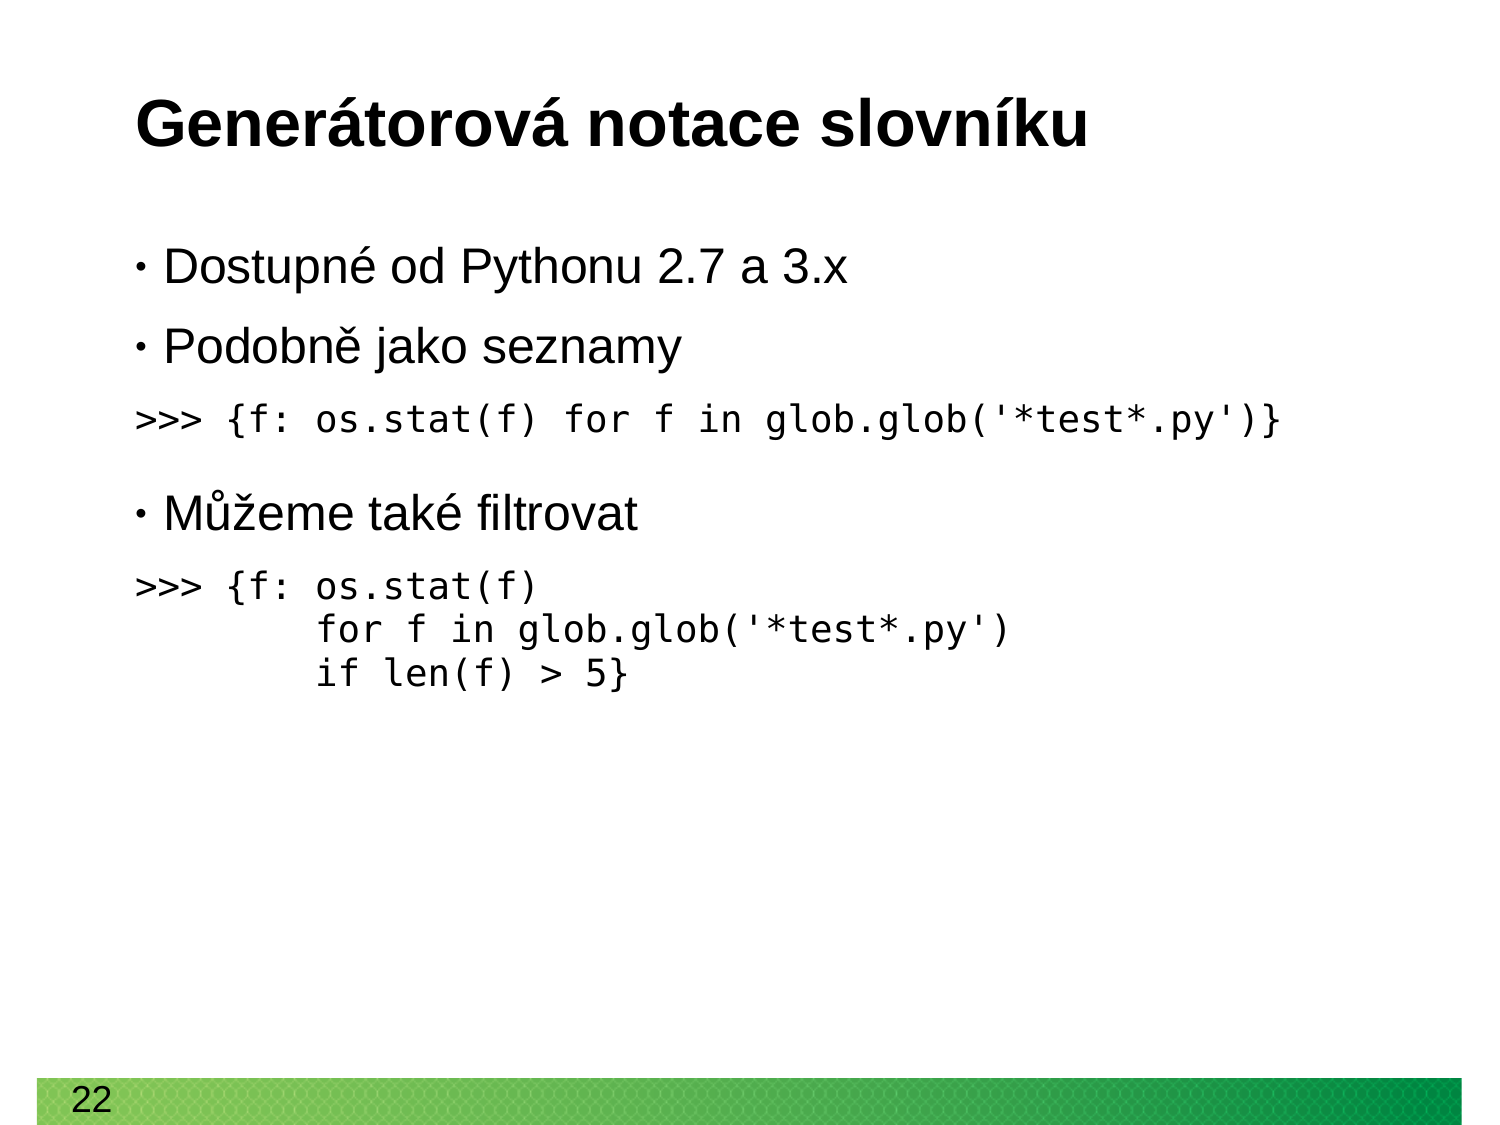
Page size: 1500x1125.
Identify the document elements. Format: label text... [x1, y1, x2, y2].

title Generátorová notace slovníku [135, 41, 1372, 204]
list Dostupné od Pythonu 2.7 a 3.x Podobně jako seznamy >>> {f: os.stat(f) for f in glob.glob('*test*.py')} Můžeme také filtrovat >>> {f: os.stat(f) for f in glob.glob('*test*.py') if len(f) > 5} [135, 238, 1372, 892]
picture [36, 1078, 1462, 1125]
